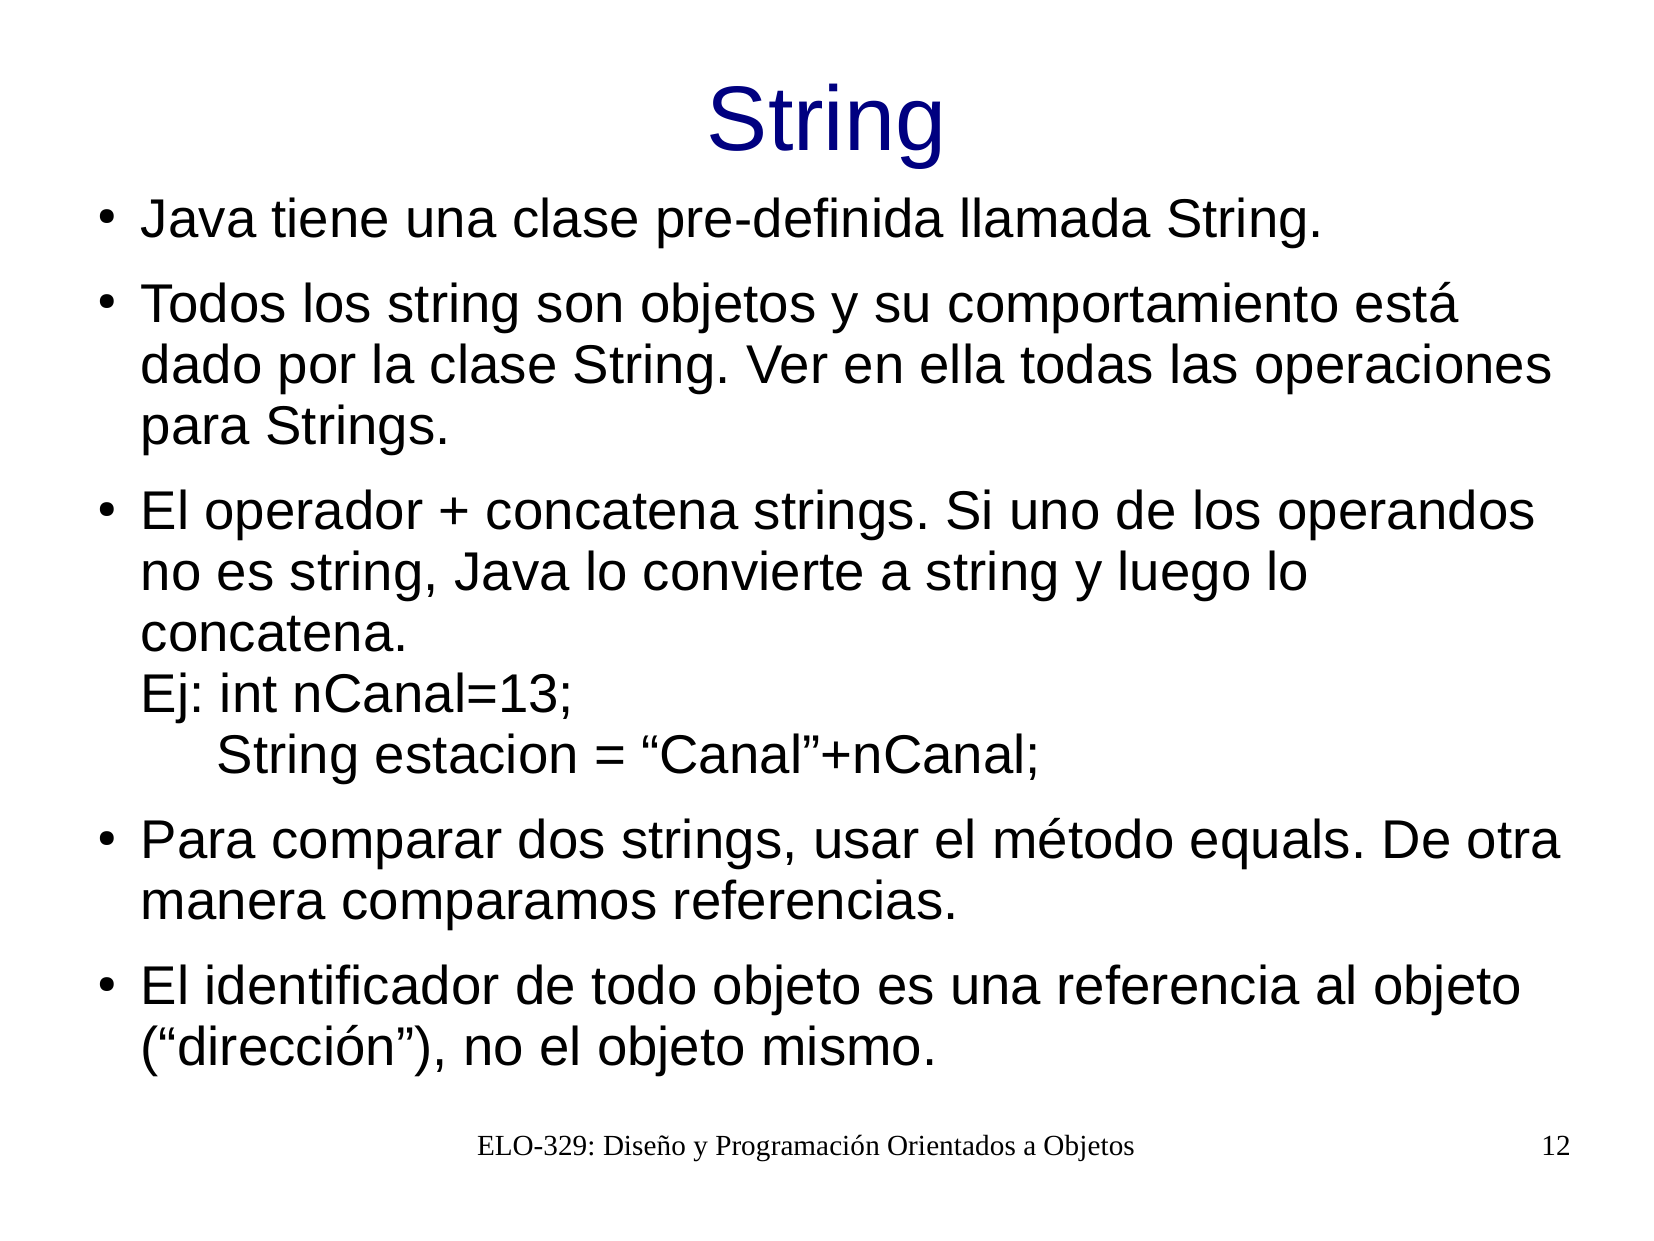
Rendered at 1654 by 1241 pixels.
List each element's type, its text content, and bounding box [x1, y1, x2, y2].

list Java tiene una clase pre-definida llamada String. Todos los string son objetos y su comportamiento está dado por la clase String. Ver en ella todas las operaciones para Strings. El operador + concatena strings. Si uno de los operandos no es string, Java lo convierte a string y luego lo concatena. Ej: int nCanal=13; String estacion = “Canal”+nCanal; Para comparar dos strings, usar el método equals. De otra manera comparamos referencias. El identificador de todo objeto es una referencia al objeto (“dirección”), no el objeto mismo. [82, 187, 1571, 1088]
title String [82, 49, 1571, 187]
